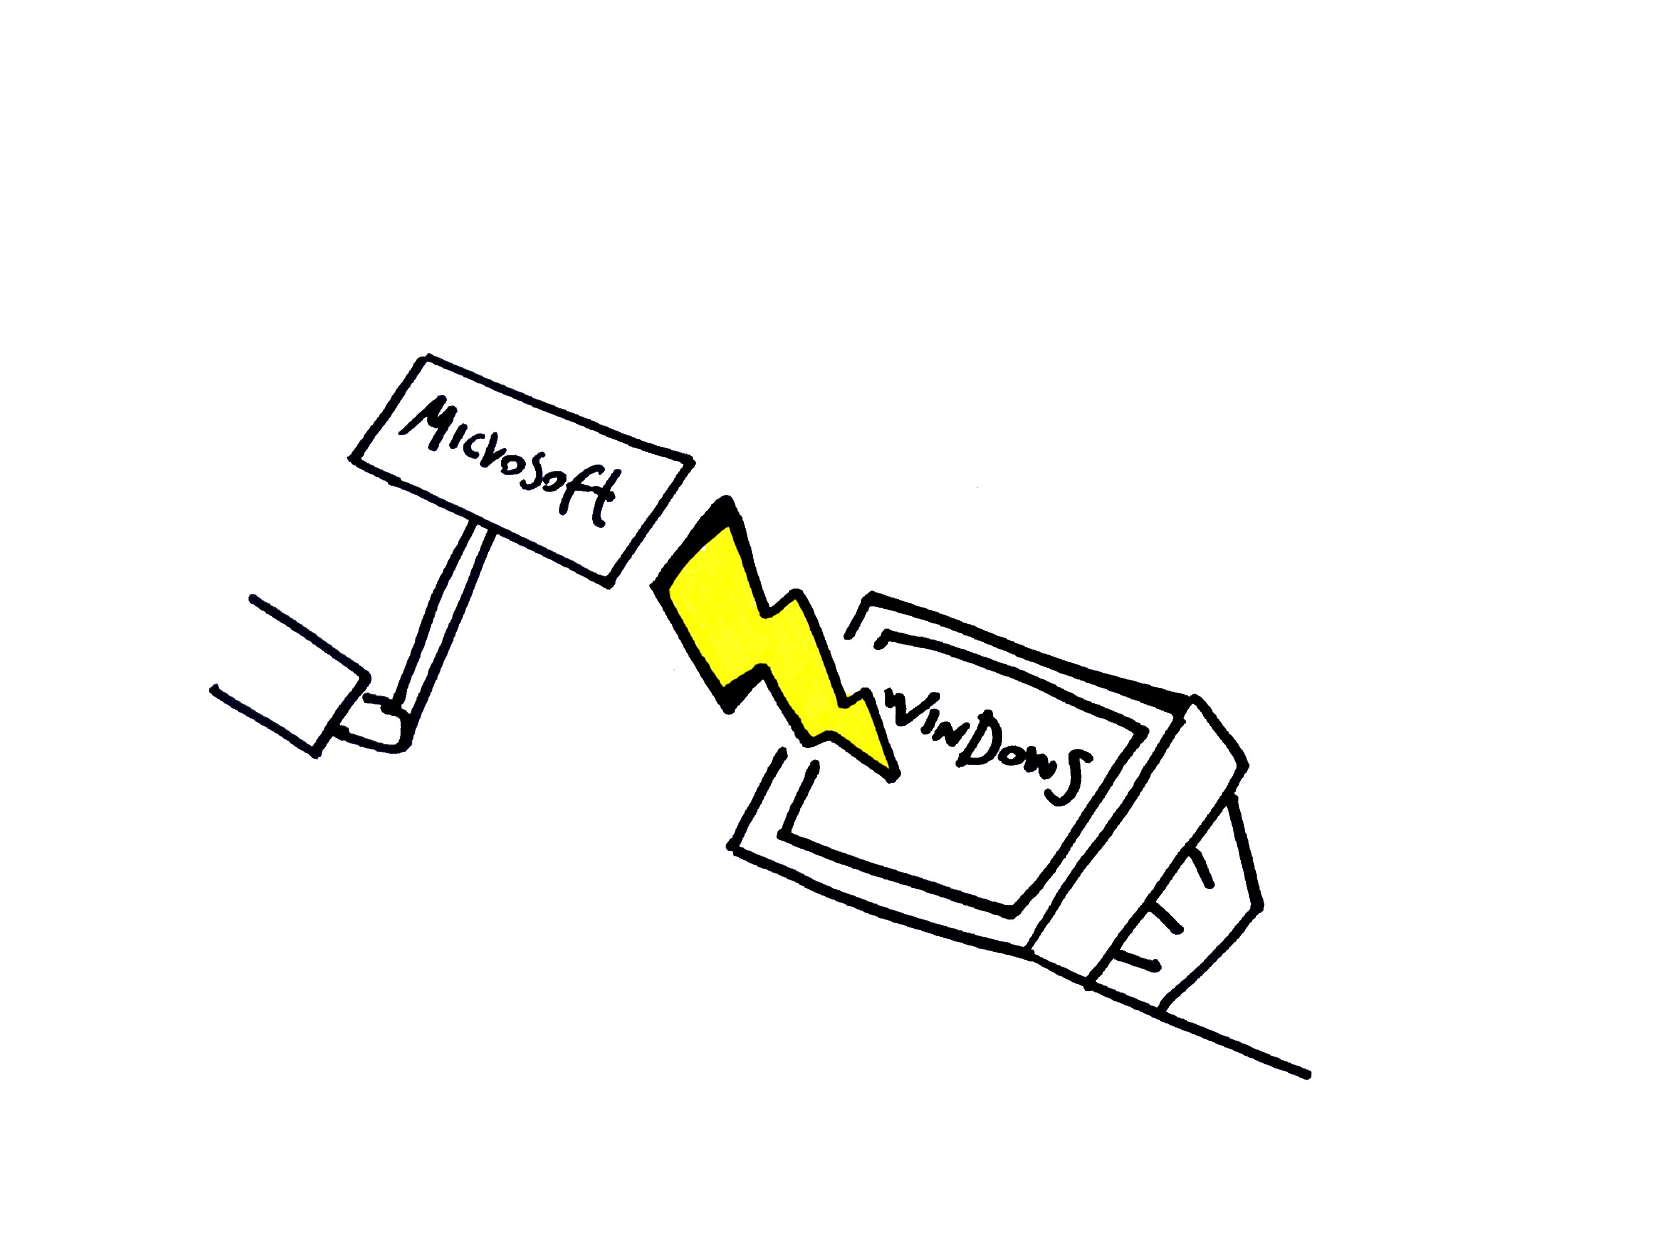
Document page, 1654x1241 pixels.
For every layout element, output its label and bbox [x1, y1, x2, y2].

picture [202, 312, 1406, 1128]
